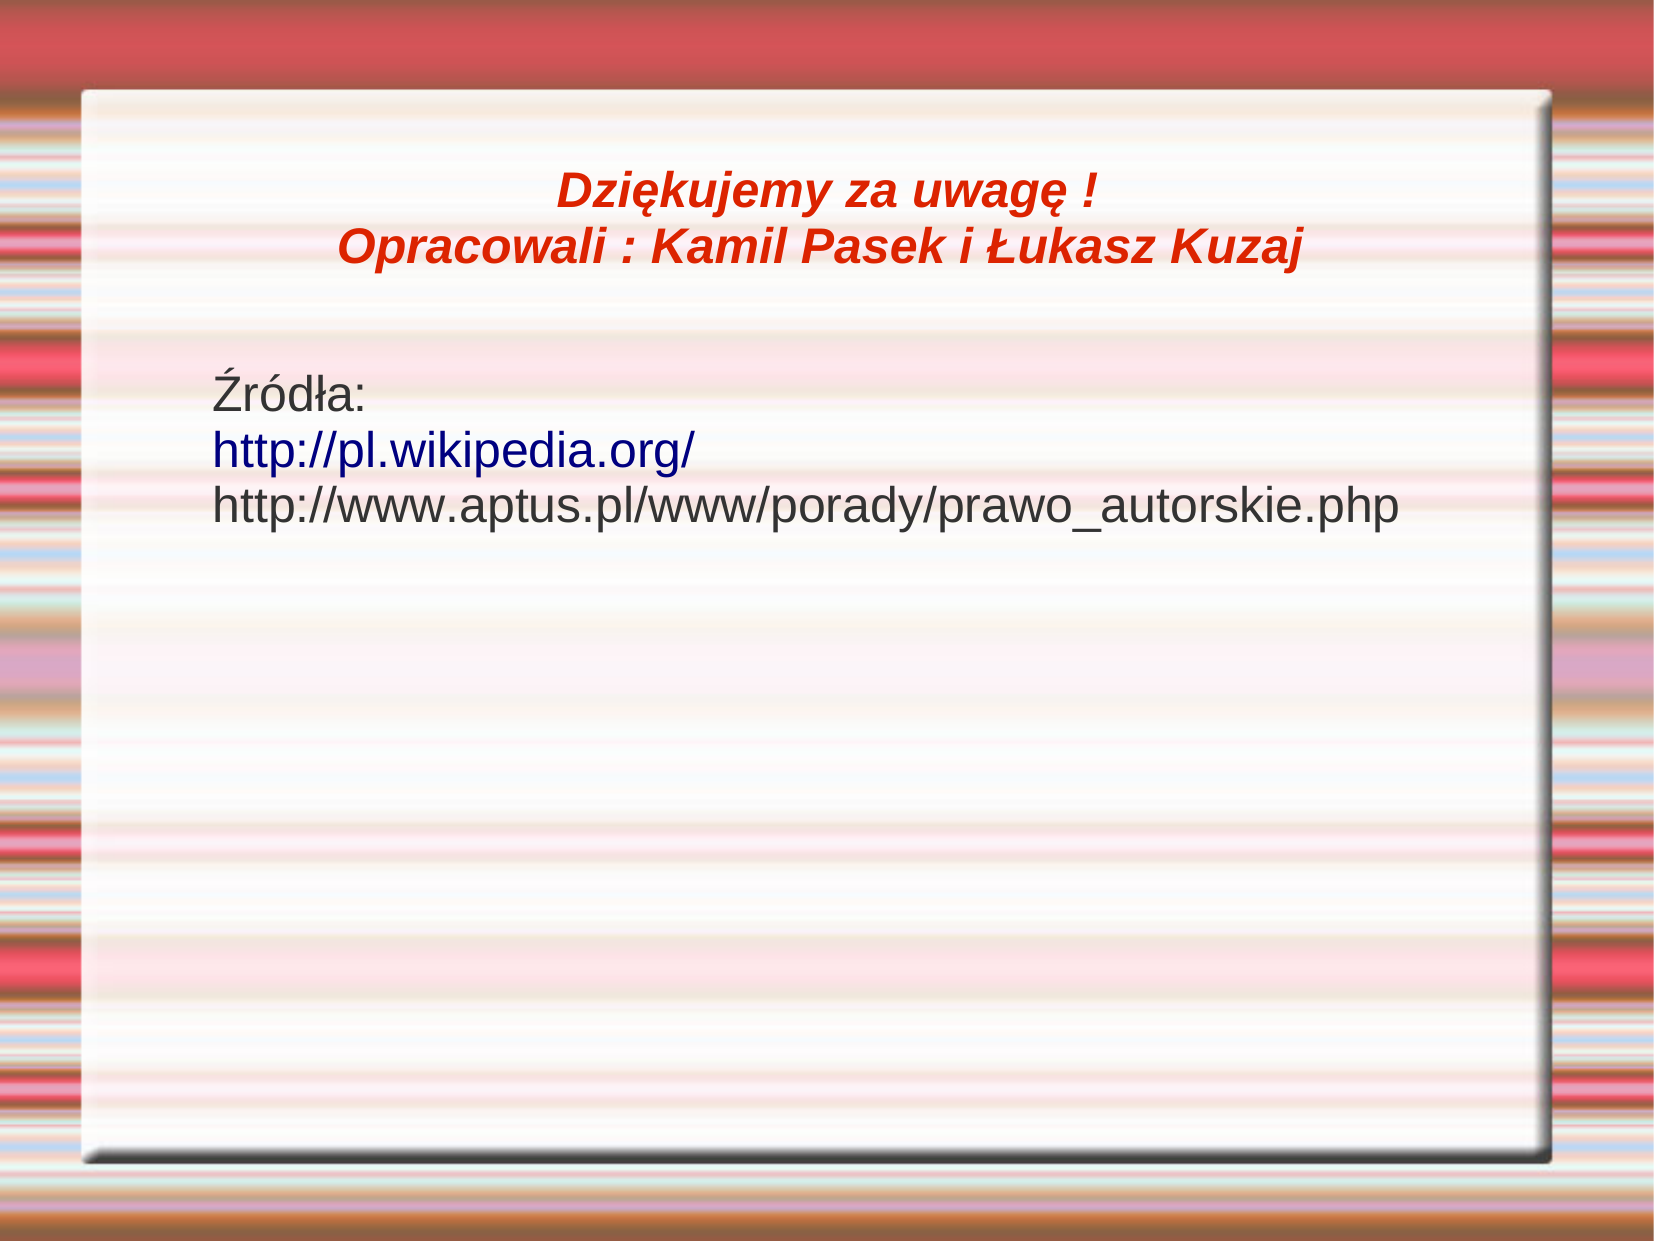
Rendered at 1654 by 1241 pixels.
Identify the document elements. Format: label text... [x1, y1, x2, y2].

list Źródła: http://pl.wikipedia.org/ http://www.aptus.pl/www/porady/prawo_autorskie.php [129, 366, 1511, 1148]
picture [0, 0, 1654, 1241]
title Dziękujemy za uwagę ! Opracowali : Kamil Pasek i Łukasz Kuzaj [121, 114, 1534, 322]
